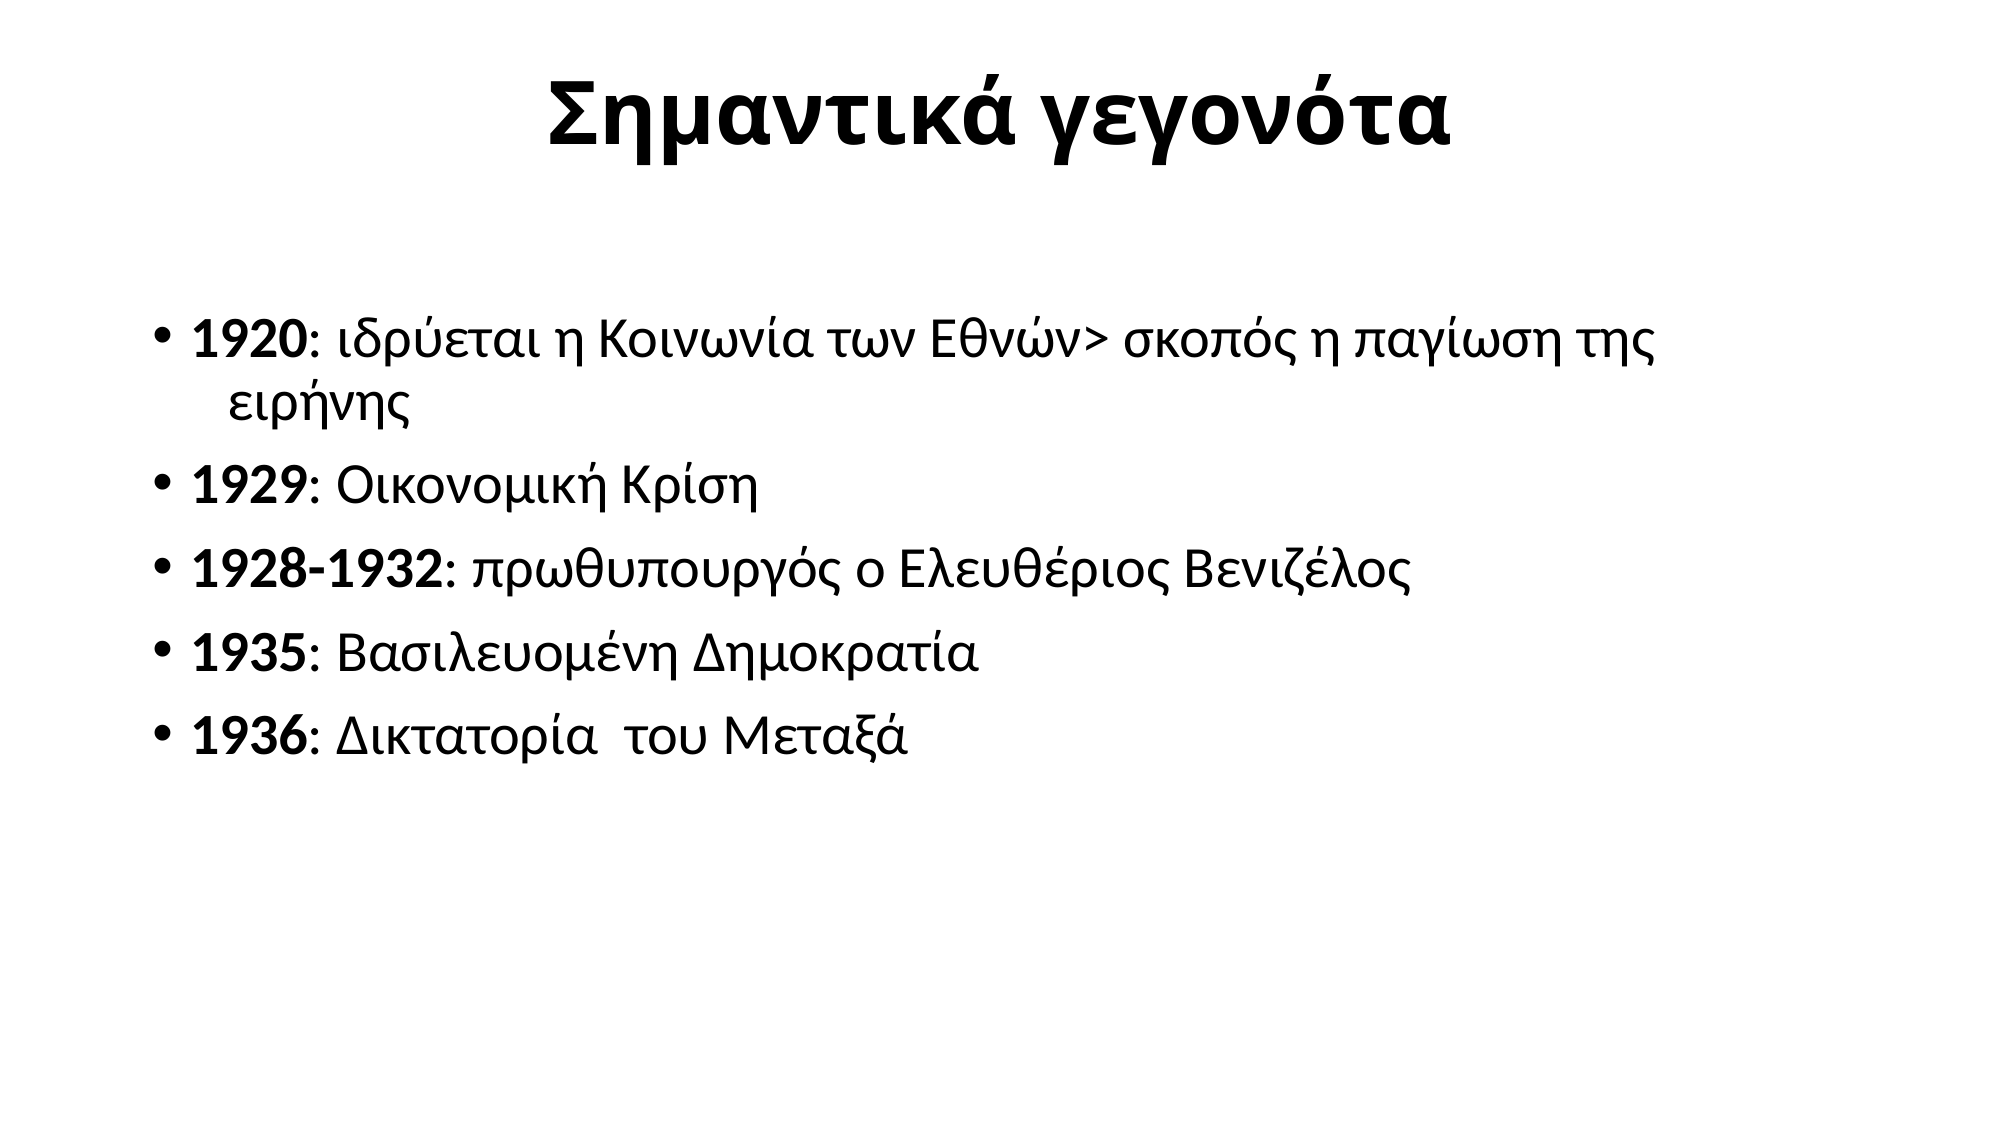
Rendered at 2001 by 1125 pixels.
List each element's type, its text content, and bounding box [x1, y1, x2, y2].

list 1920: ιδρύεται η Κοινωνία των Εθνών> σκοπός η παγίωση της ειρήνης 1929: Οικονομική Κρίση 1928-1932: πρωθυπουργός ο Ελευθέριος Βενιζέλος 1935: Βασιλευομένη Δημοκρατία 1936: Δικτατορία του Μεταξά [137, 299, 1863, 1014]
title Σημαντικά γεγονότα [137, 59, 1863, 278]
